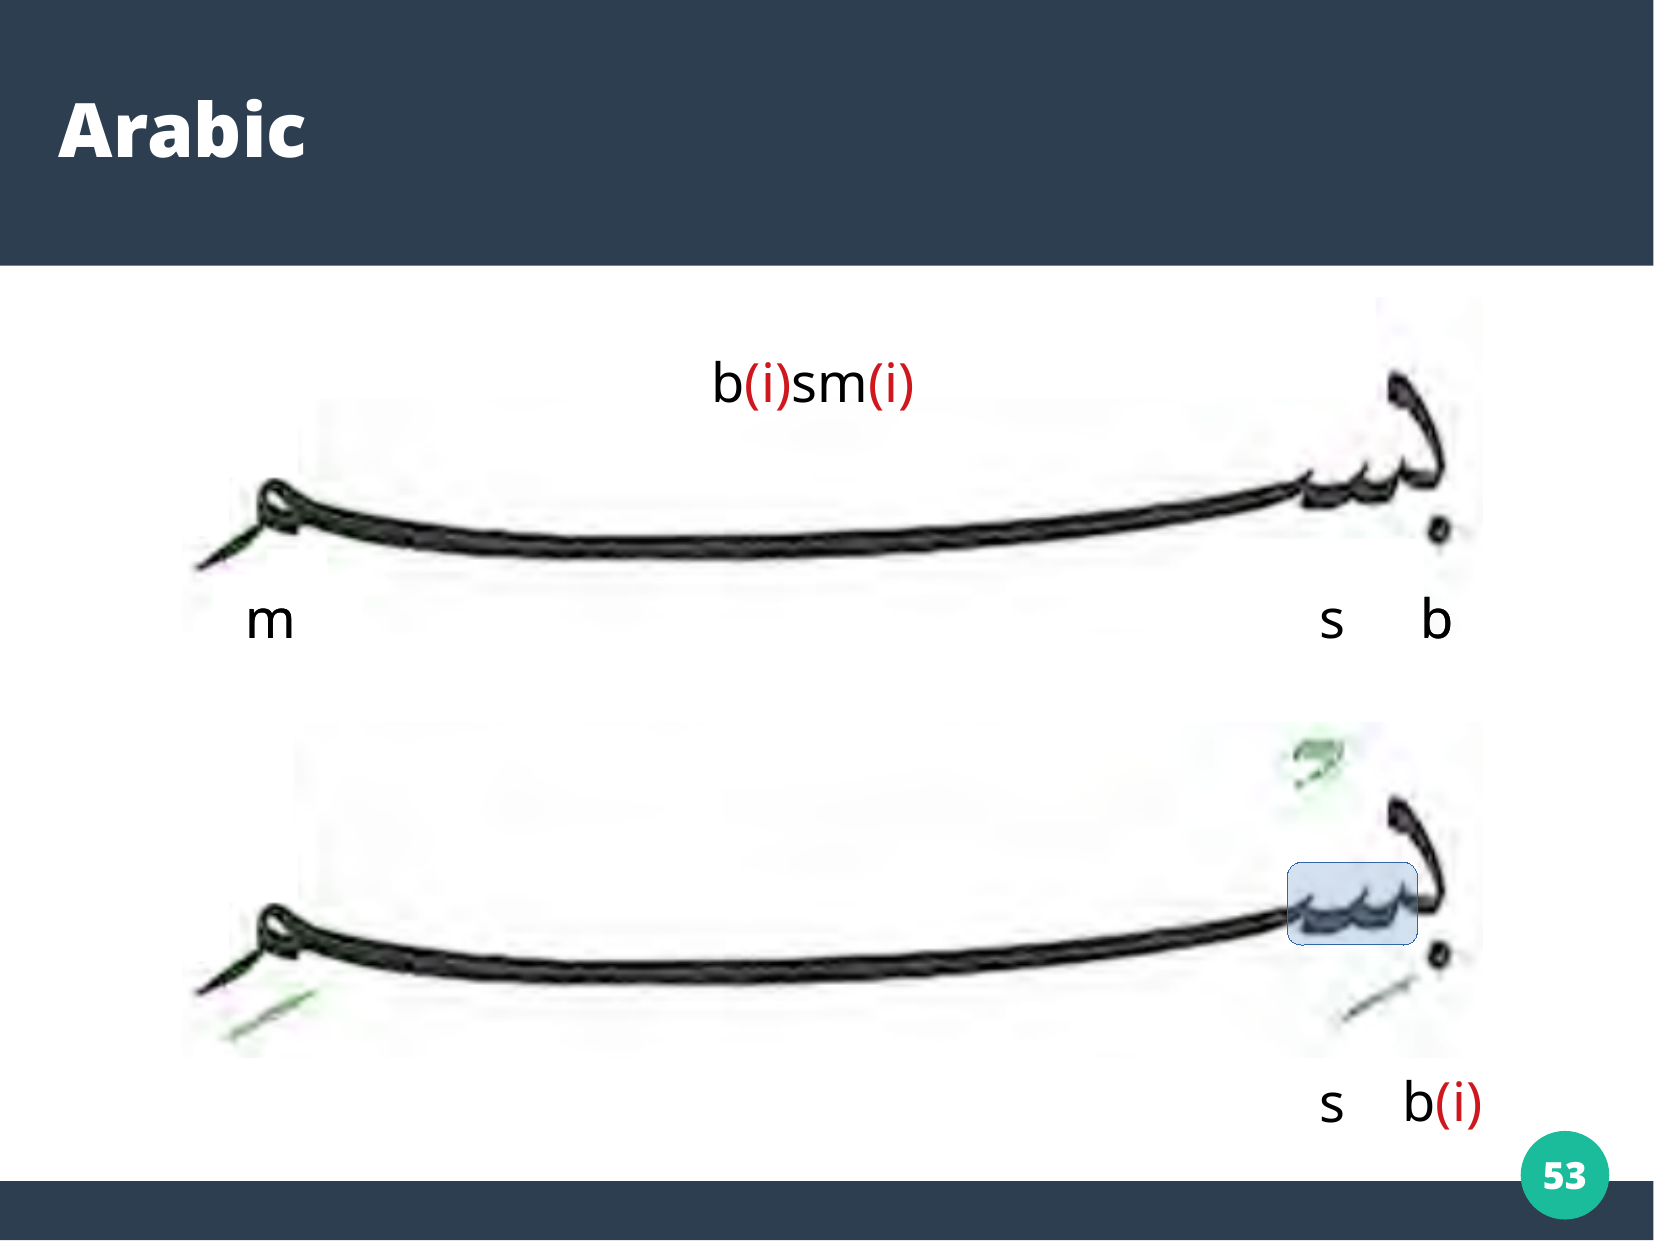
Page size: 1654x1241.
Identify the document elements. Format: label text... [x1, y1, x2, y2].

text_box b(i)sm(i) [696, 336, 993, 438]
text_box b(i) [1387, 1056, 1518, 1146]
title Arabic [59, 49, 1595, 207]
text_box b [1405, 572, 1465, 651]
picture [182, 722, 1483, 1058]
picture [182, 297, 1483, 633]
text_box [1287, 862, 1418, 946]
text_box s [1305, 572, 1365, 651]
text_box s [1305, 1057, 1365, 1135]
text_box m [230, 572, 308, 651]
